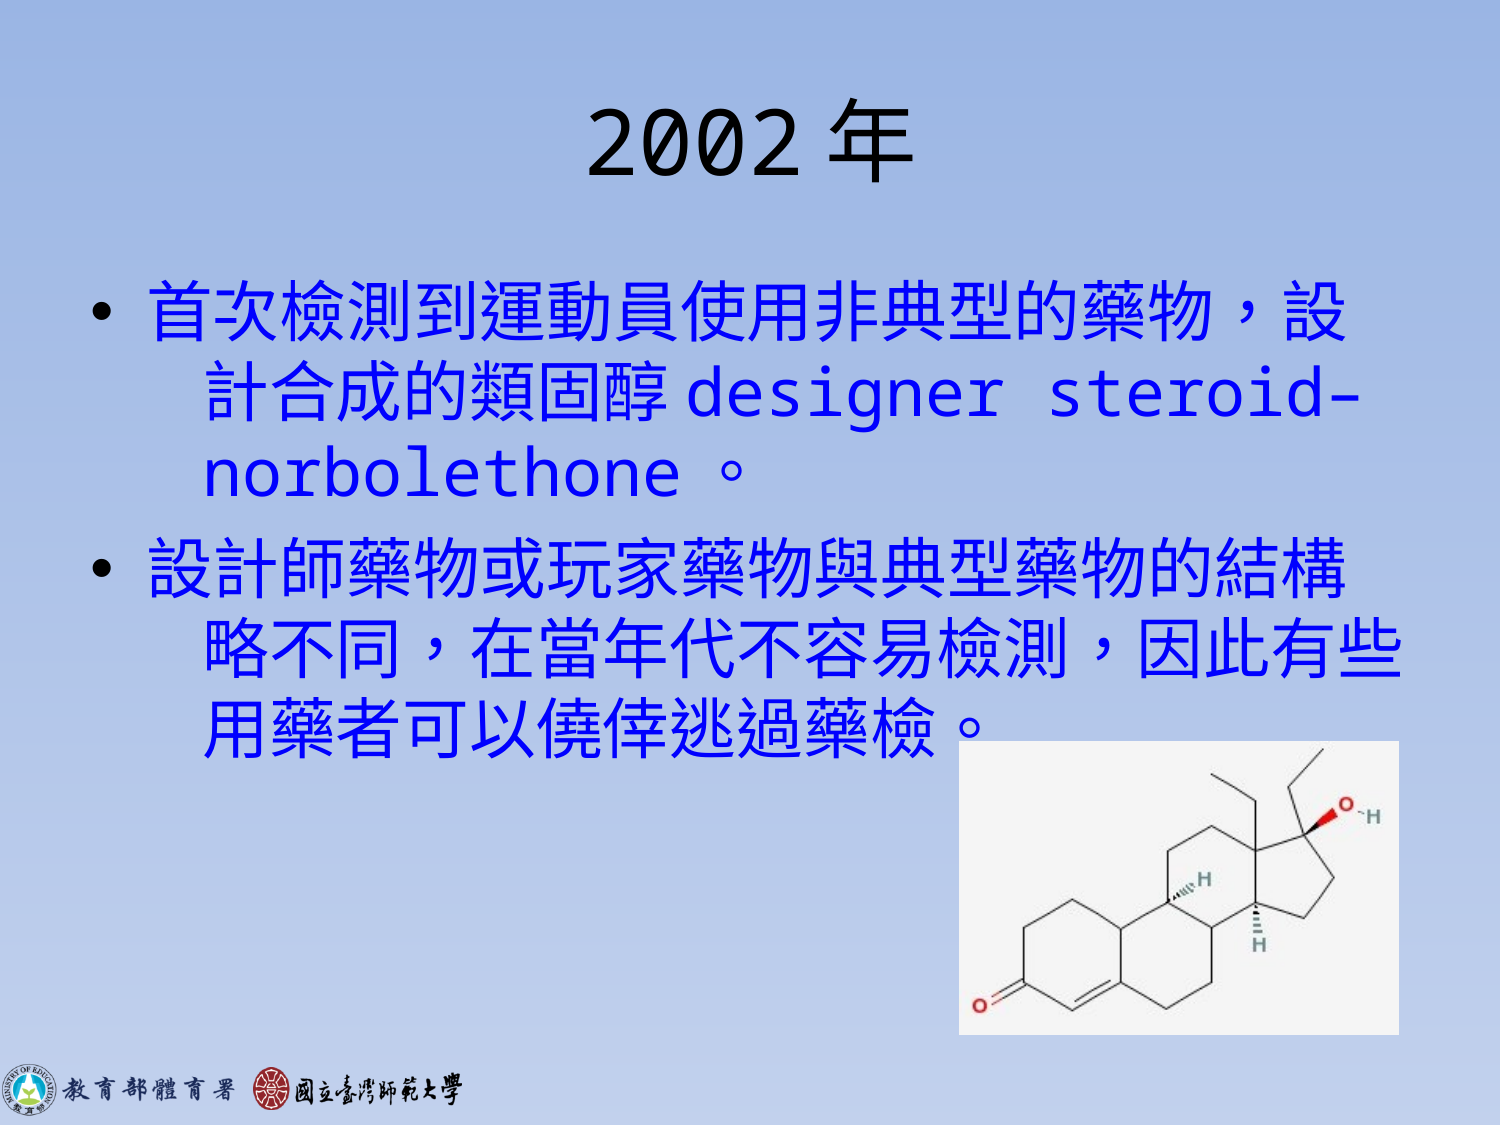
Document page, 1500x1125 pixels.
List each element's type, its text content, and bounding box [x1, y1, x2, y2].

list 首次檢測到運動員使用非典型的藥物，設計合成的類固醇designer steroid–norbolethone。 設計師藥物或玩家藥物與典型藥物的結構略不同，在當年代不容易檢測，因此有些用藥者可以僥倖逃過藥檢。 [75, 262, 1426, 1005]
title 2002年 [75, 45, 1426, 233]
picture [959, 741, 1399, 1035]
